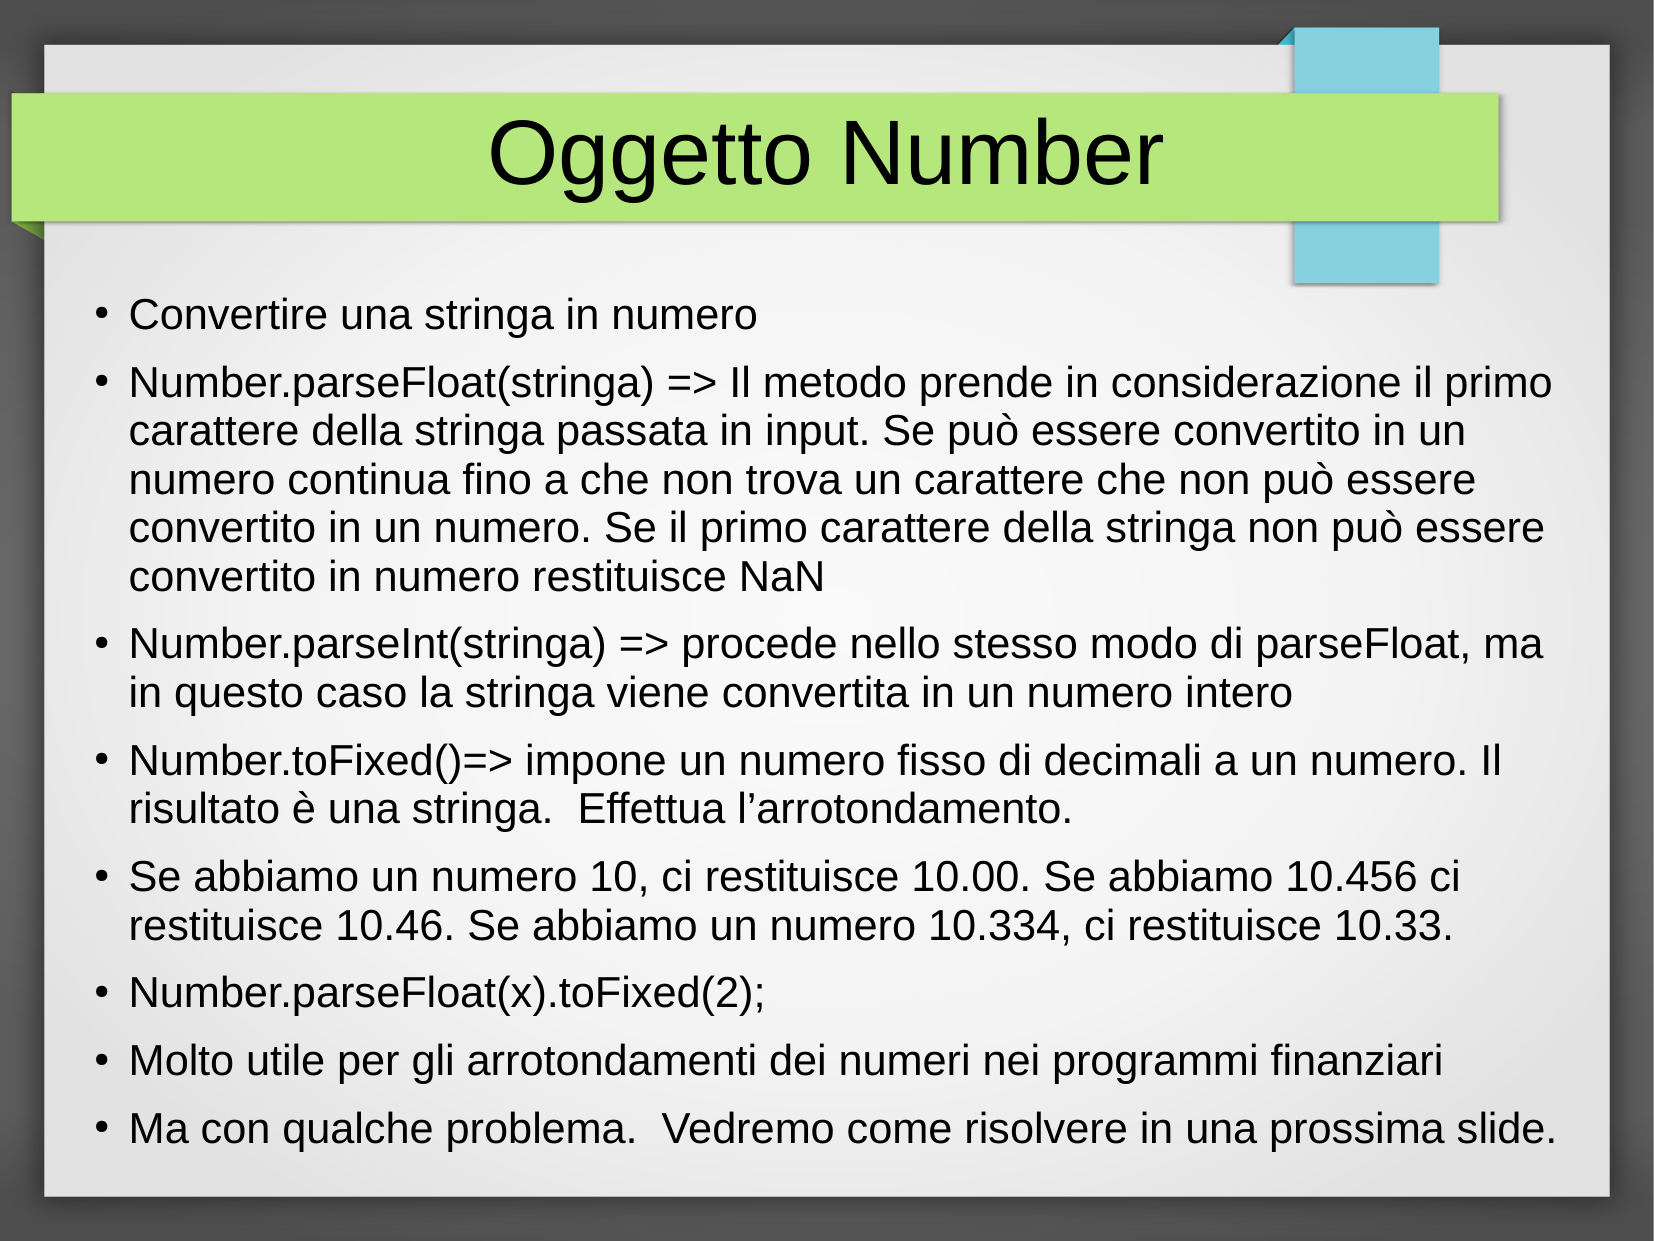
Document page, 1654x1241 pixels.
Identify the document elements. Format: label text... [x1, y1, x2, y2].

list Convertire una stringa in numero Number.parseFloat(stringa) => Il metodo prende in considerazione il primo carattere della stringa passata in input. Se può essere convertito in un numero continua fino a che non trova un carattere che non può essere convertito in un numero. Se il primo carattere della stringa non può essere convertito in numero restituisce NaN Number.parseInt(stringa) => procede nello stesso modo di parseFloat, ma in questo caso la stringa viene convertita in un numero intero Number.toFixed()=> impone un numero fisso di decimali a un numero. Il risultato è una stringa. Effettua l’arrotondamento. Se abbiamo un numero 10, ci restituisce 10.00. Se abbiamo 10.456 ci restituisce 10.46. Se abbiamo un numero 10.334, ci restituisce 10.33. Number.parseFloat(x).toFixed(2); Molto utile per gli arrotondamenti dei numeri nei programmi finanziari Ma con qualche problema. Vedremo come risolvere in una prossima slide. [82, 290, 1571, 1170]
title Oggetto Number [82, 49, 1571, 257]
picture [0, 0, 1654, 1241]
